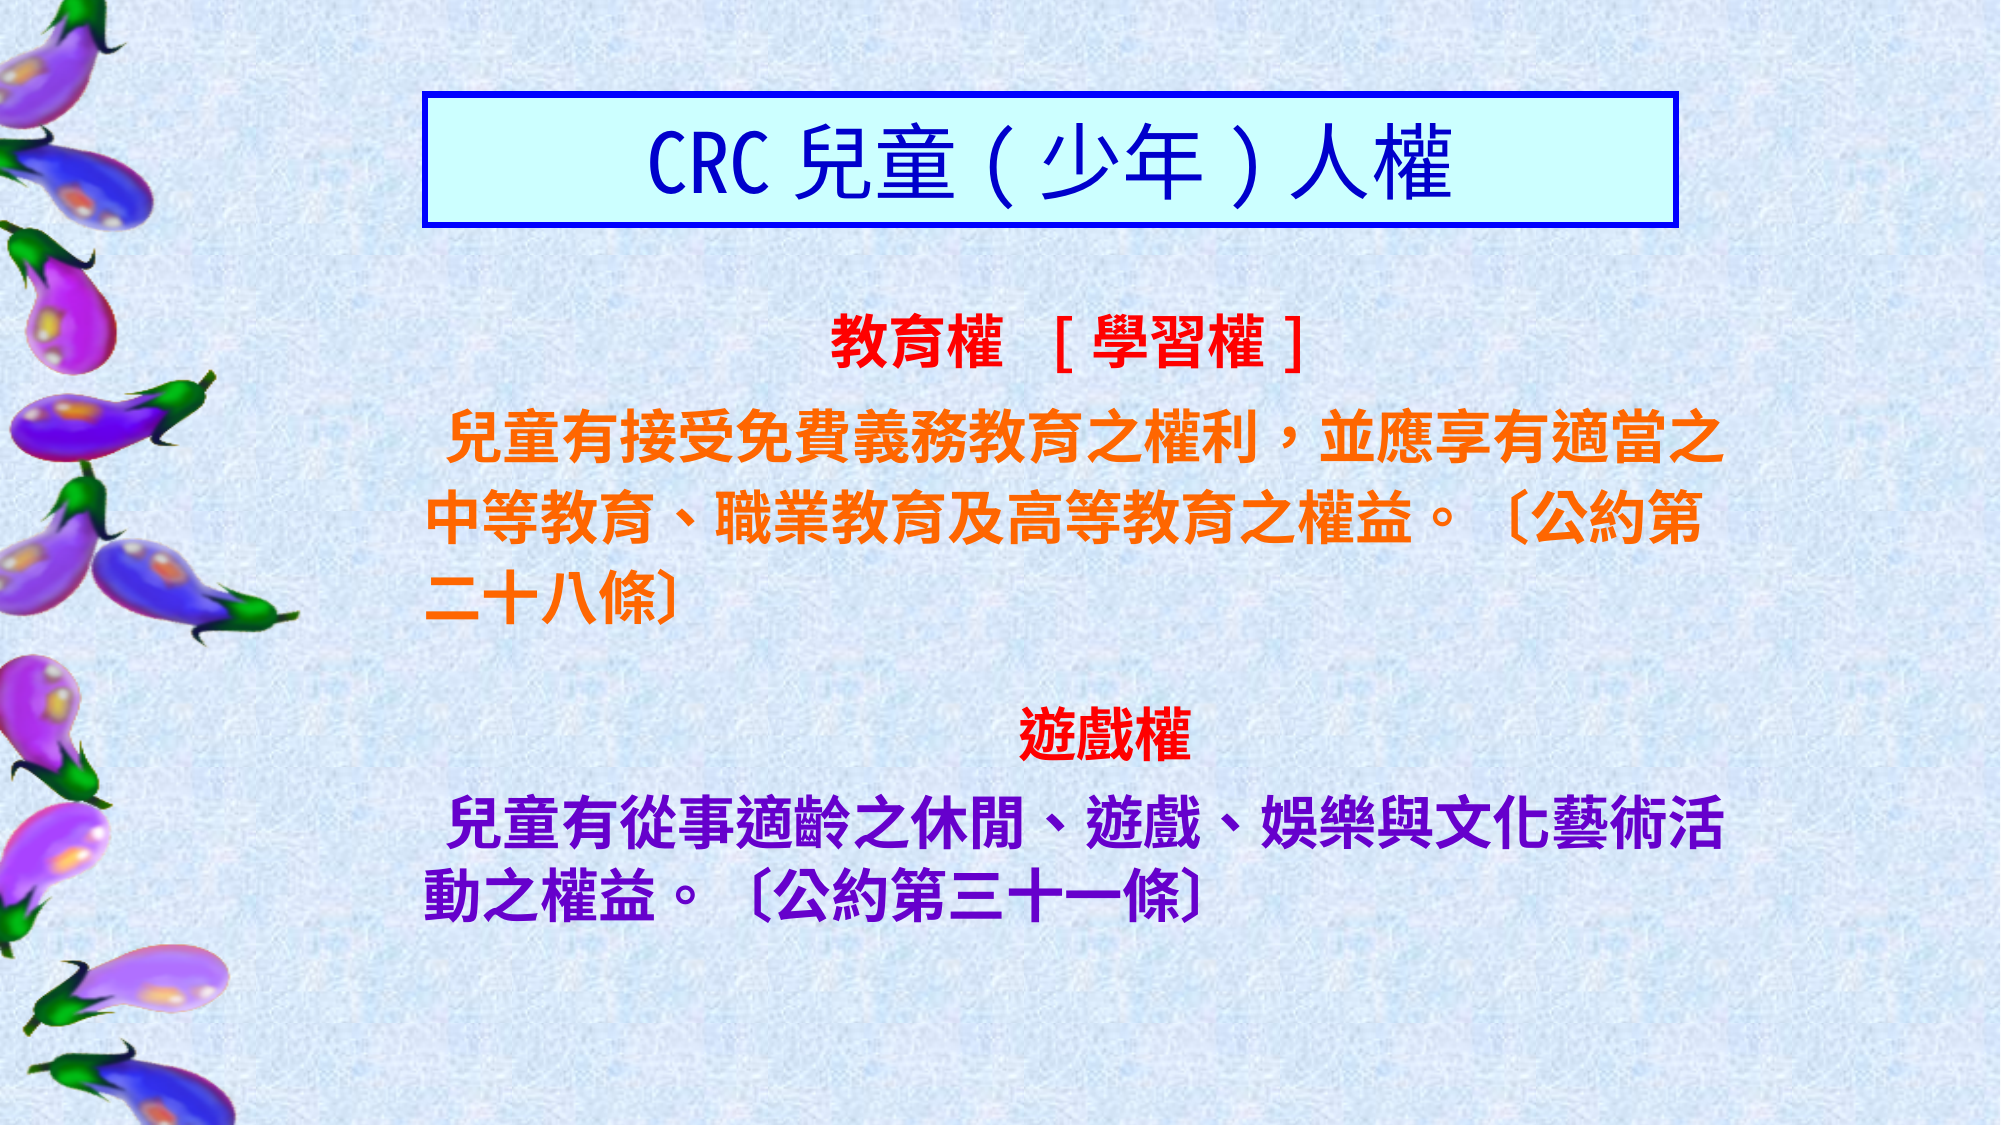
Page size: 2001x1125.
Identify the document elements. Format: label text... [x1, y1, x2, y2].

title CRC兒童(少年)人權 [425, 94, 1676, 225]
picture [0, 0, 2001, 1125]
list 教育權 [學習權] 兒童有接受免費義務教育之權利，並應享有適當之中等教育、職業教育及高等教育之權益。〔公約第二十八條〕 遊戲權 兒童有從事適齡之休閒、遊戲、娛樂與文化藝術活動之權益。〔公約第三十一條〕 [371, 287, 1769, 1038]
